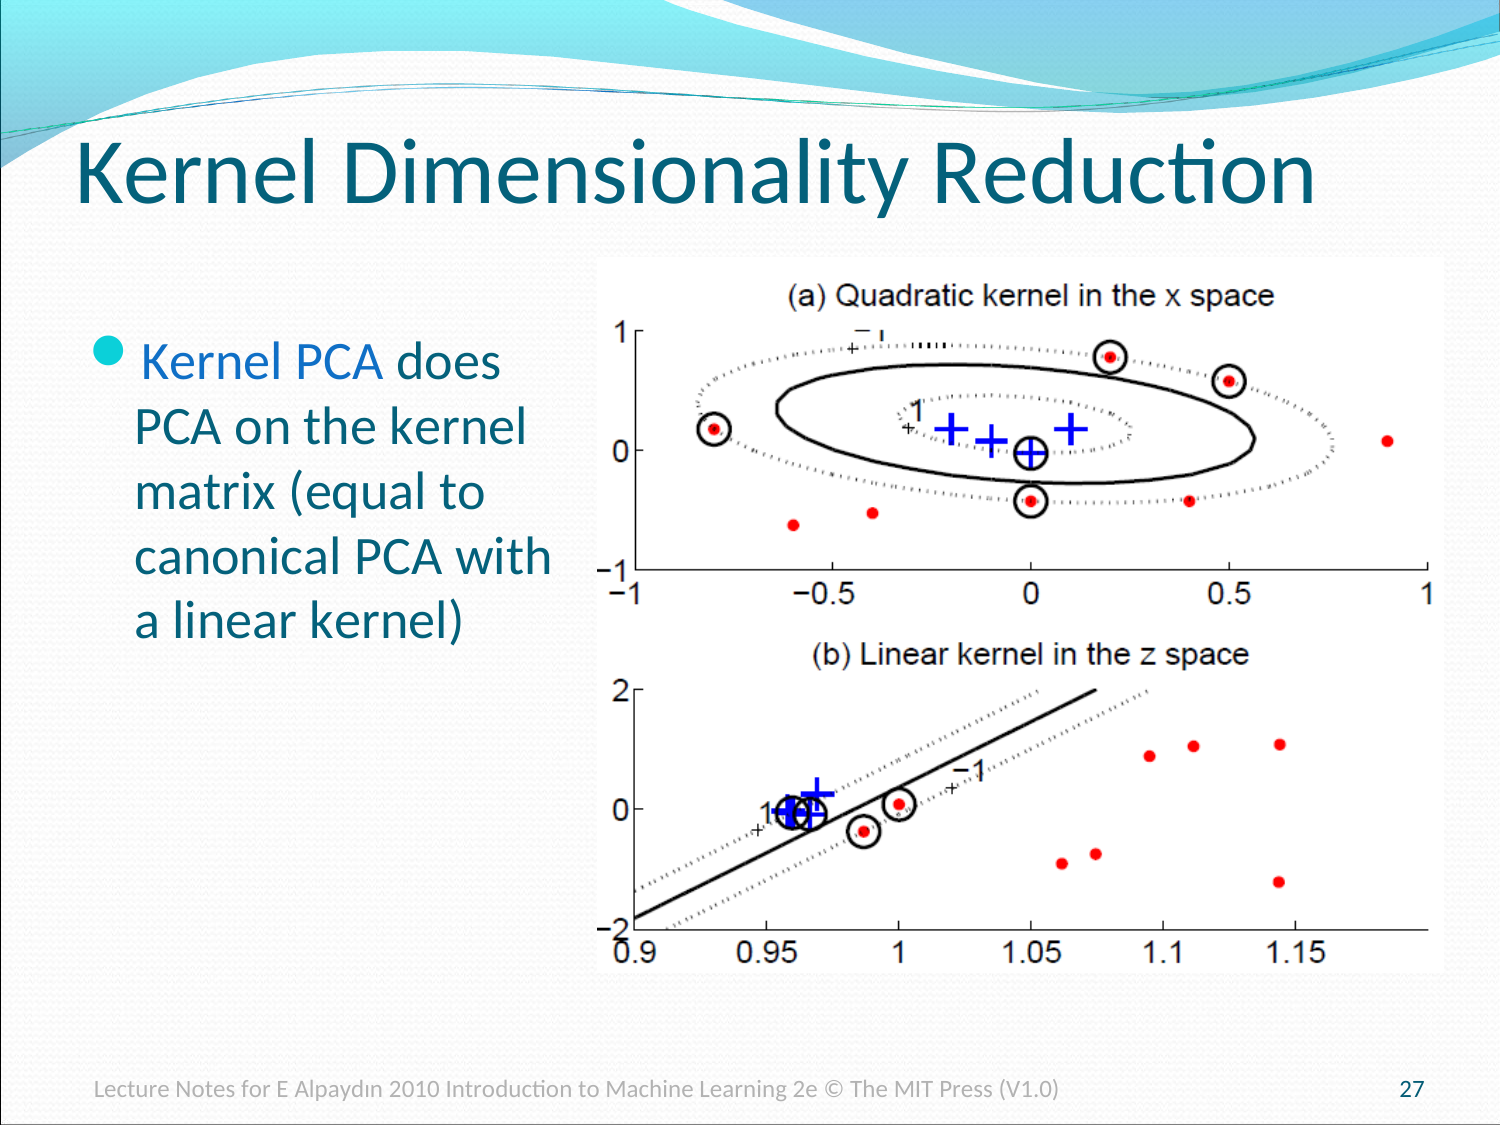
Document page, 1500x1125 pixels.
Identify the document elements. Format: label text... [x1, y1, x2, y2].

text_box Kernel PCA does PCA on the kernel matrix (equal to canonical PCA with a linear kernel) [74, 317, 575, 1038]
text_box <number> [1299, 1042, 1426, 1103]
picture [0, 0, 1500, 1125]
text_box Lecture Notes for E Alpaydın 2010 Introduction to Machine Learning 2e © The MIT Press (V1.0) [93, 1042, 1254, 1103]
text_box Kernel Dimensionality Reduction [75, 0, 1426, 223]
